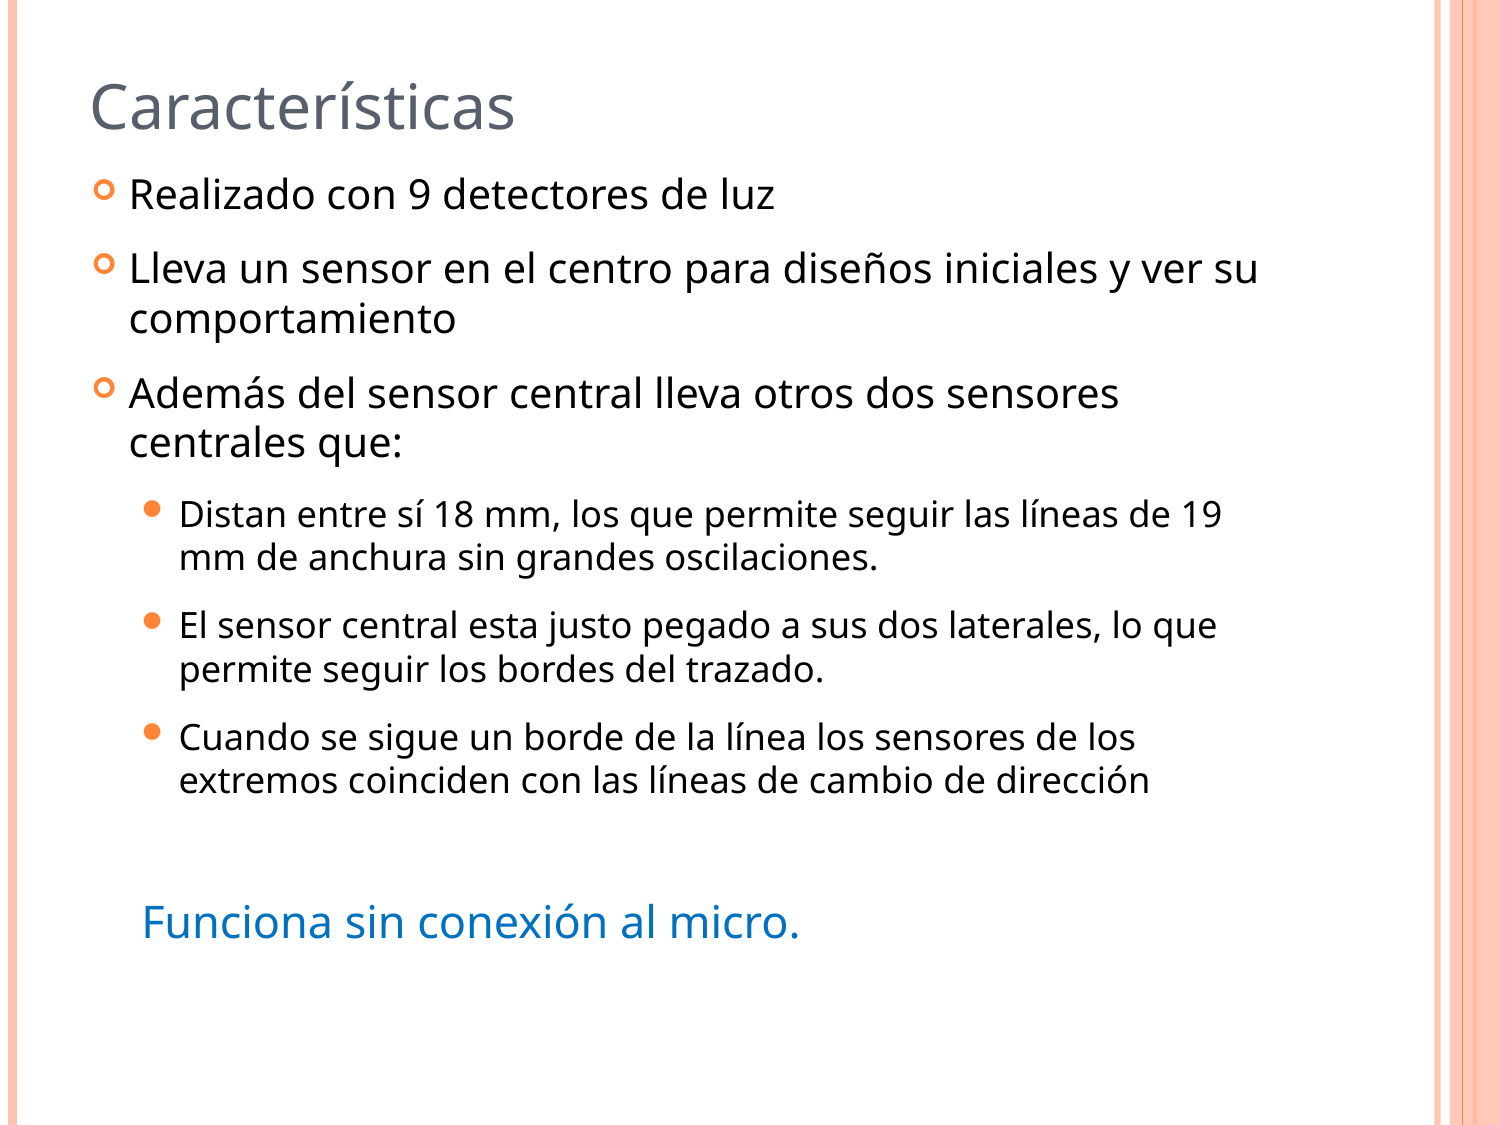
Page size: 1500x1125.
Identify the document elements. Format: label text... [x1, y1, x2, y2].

title Características [75, 45, 1300, 149]
list Realizado con 9 detectores de luz Lleva un sensor en el centro para diseños iniciales y ver su comportamiento Además del sensor central lleva otros dos sensores centrales que: Distan entre sí 18 mm, los que permite seguir las líneas de 19 mm de anchura sin grandes oscilaciones. El sensor central esta justo pegado a sus dos laterales, lo que permite seguir los bordes del trazado. Cuando se sigue un borde de la línea los sensores de los extremos coinciden con las líneas de cambio de dirección Funciona sin conexión al micro. [76, 160, 1302, 961]
